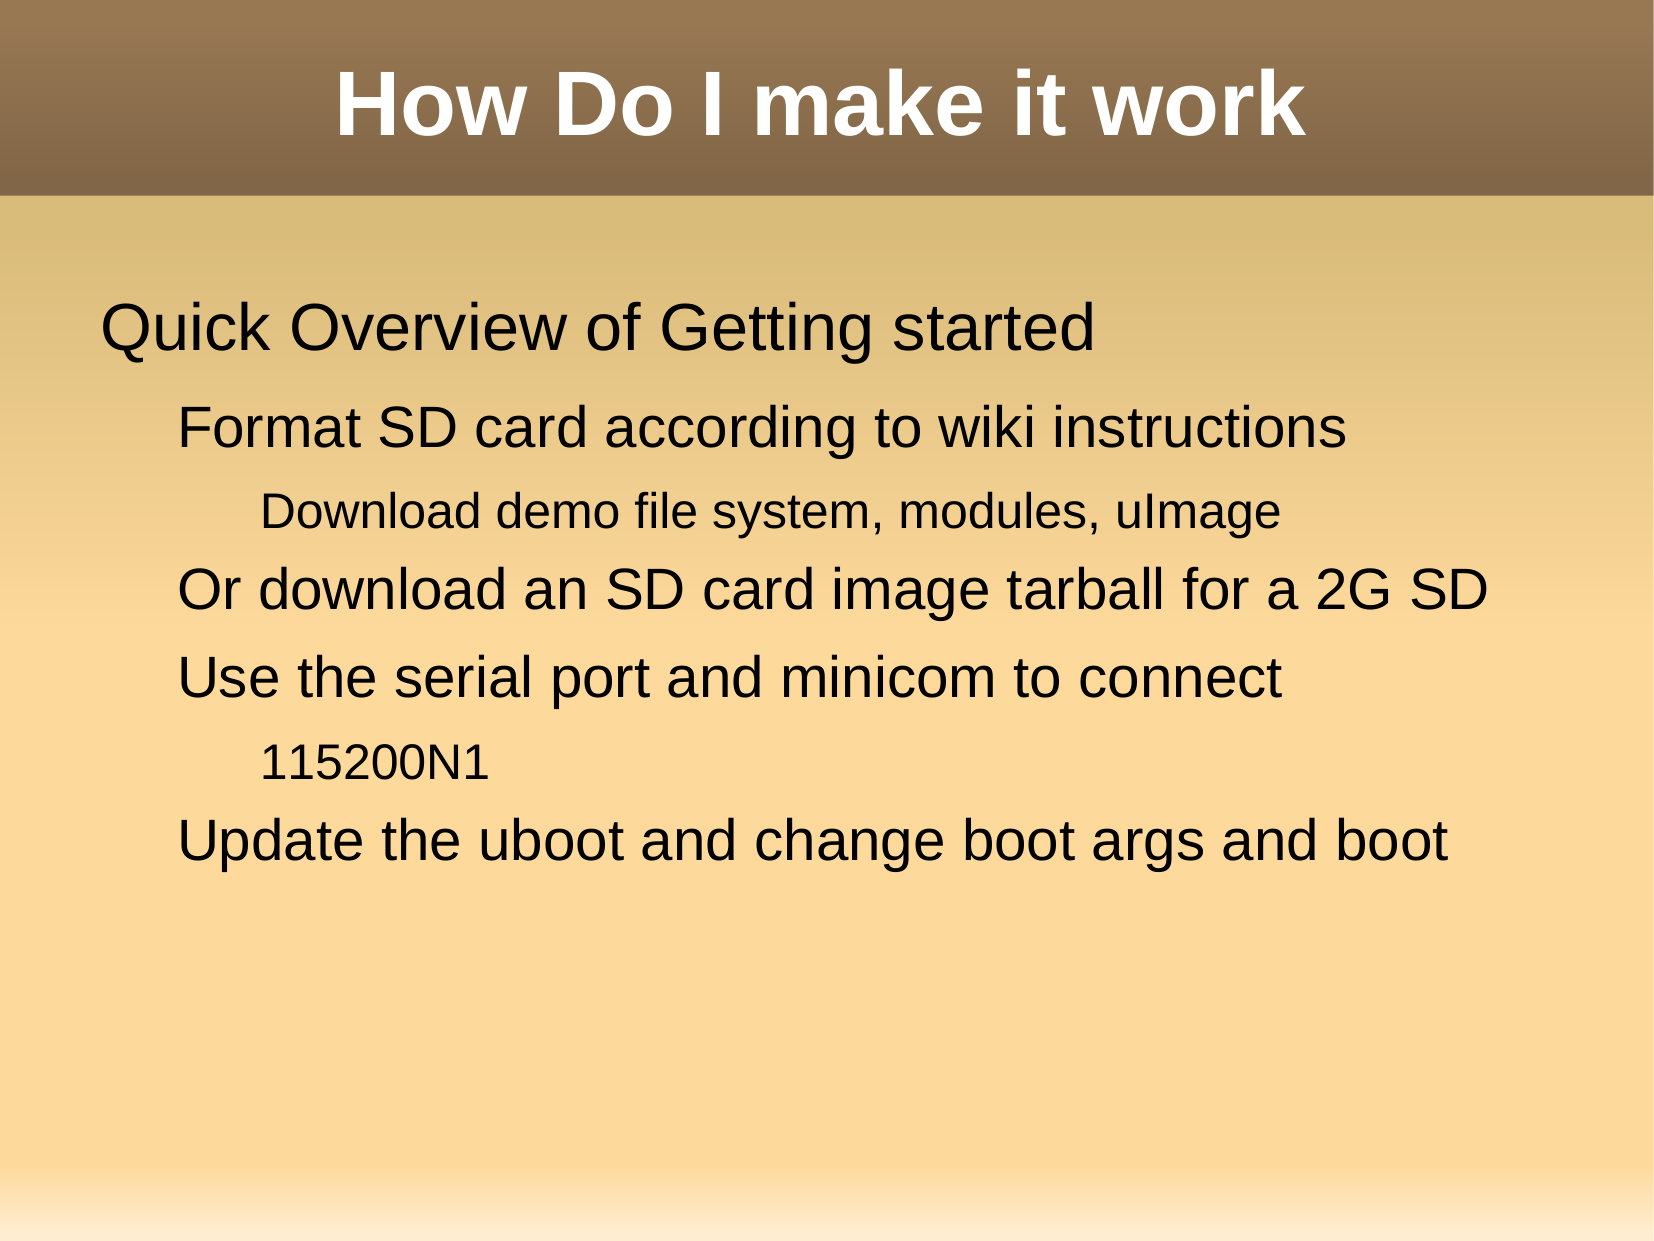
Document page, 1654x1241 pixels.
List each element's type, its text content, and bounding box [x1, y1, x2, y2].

title How Do I make it work [76, 7, 1565, 200]
picture [0, 0, 1654, 1241]
list Quick Overview of Getting started Format SD card according to wiki instructions Download demo file system, modules, uImage Or download an SD card image tarball for a 2G SD Use the serial port and minicom to connect 115200N1 Update the uboot and change boot args and boot [82, 290, 1571, 1094]
